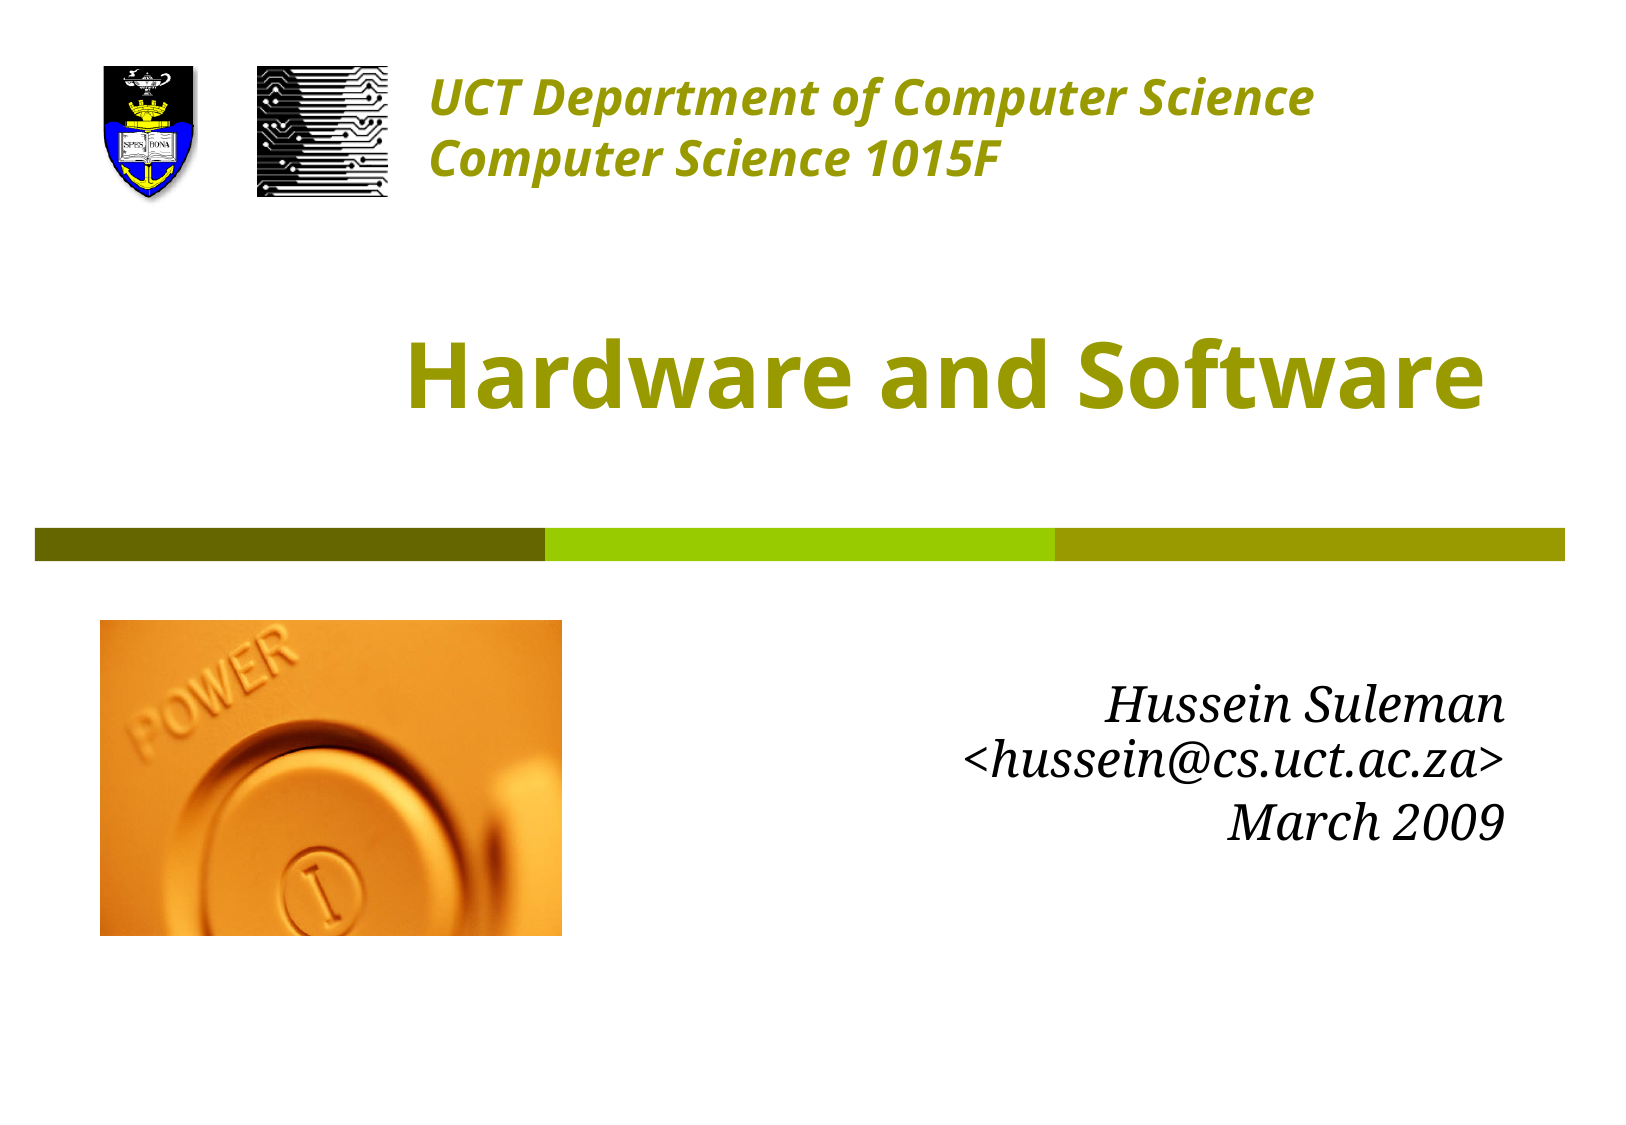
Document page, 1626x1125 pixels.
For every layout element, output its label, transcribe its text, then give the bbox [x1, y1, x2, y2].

text_box UCT Department of Computer Science Computer Science 1015F [413, 88, 1489, 195]
title Hardware and Software [121, 309, 1503, 443]
picture [103, 66, 198, 209]
picture [100, 620, 562, 936]
picture [257, 66, 388, 197]
list Hussein Suleman <hussein@cs.uct.ac.za> March 2009 [679, 679, 1506, 975]
